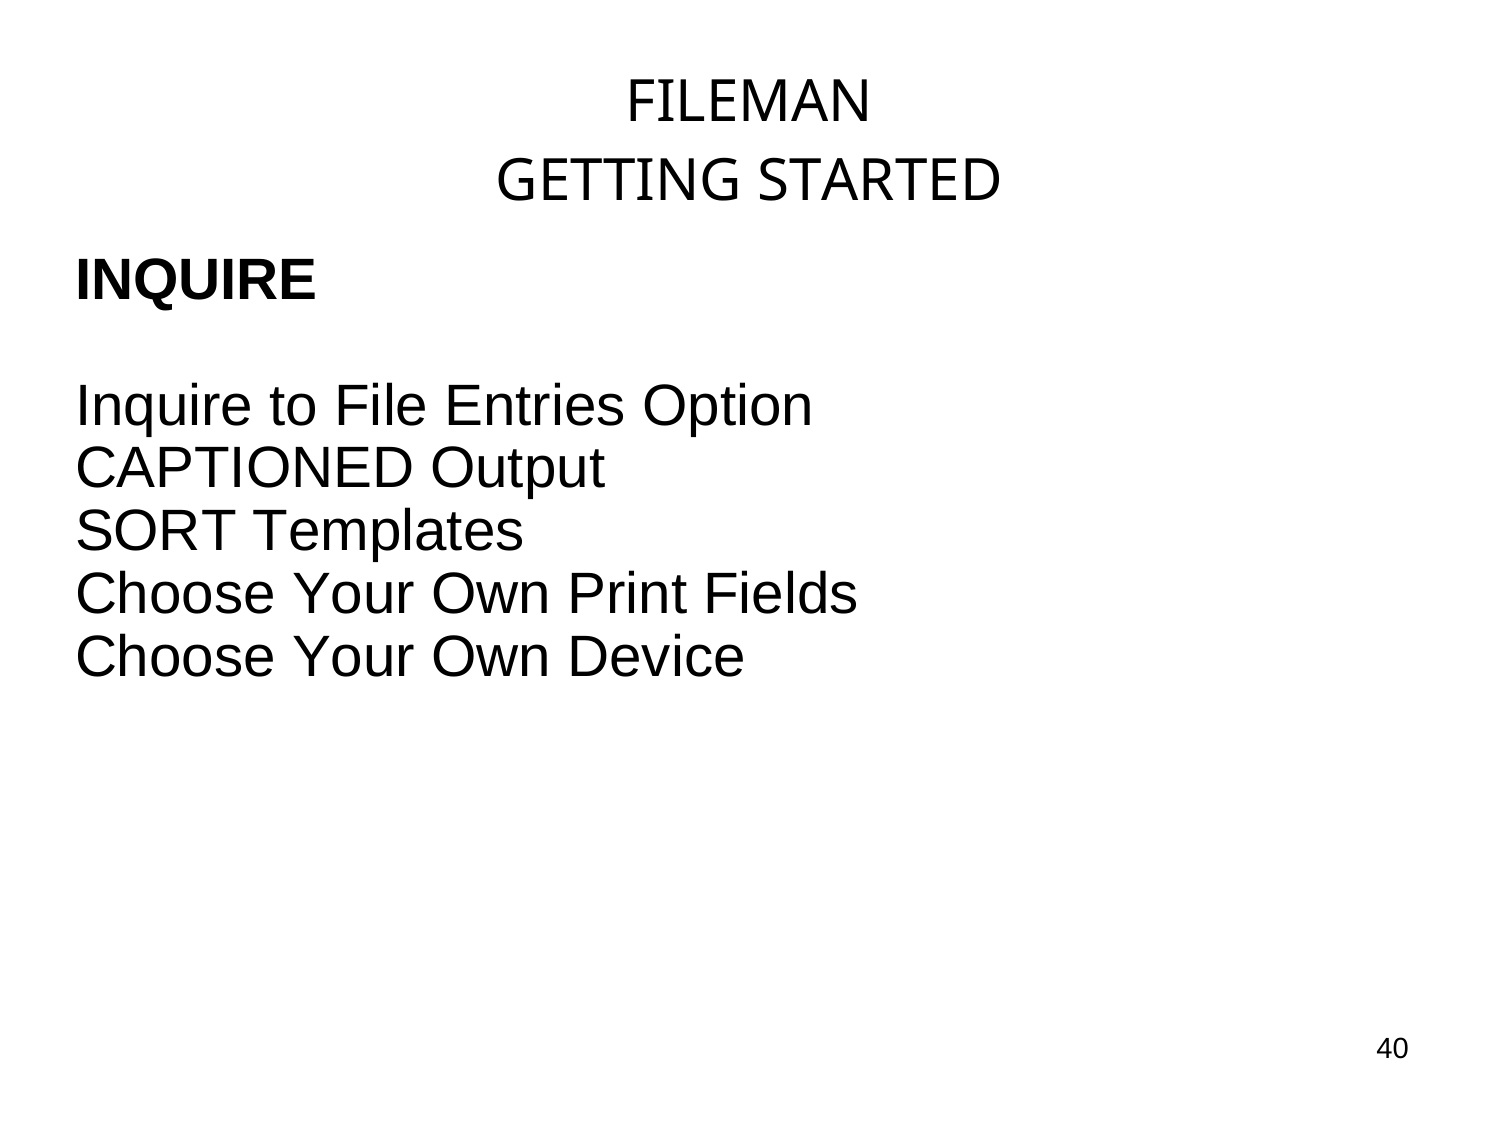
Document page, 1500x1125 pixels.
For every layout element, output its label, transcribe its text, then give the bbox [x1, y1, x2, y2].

title FILEMAN GETTING STARTED [75, 52, 1424, 225]
list INQUIRE Inquire to File Entries Option CAPTIONED Output SORT Templates Choose Your Own Print Fields Choose Your Own Device [75, 262, 1424, 991]
